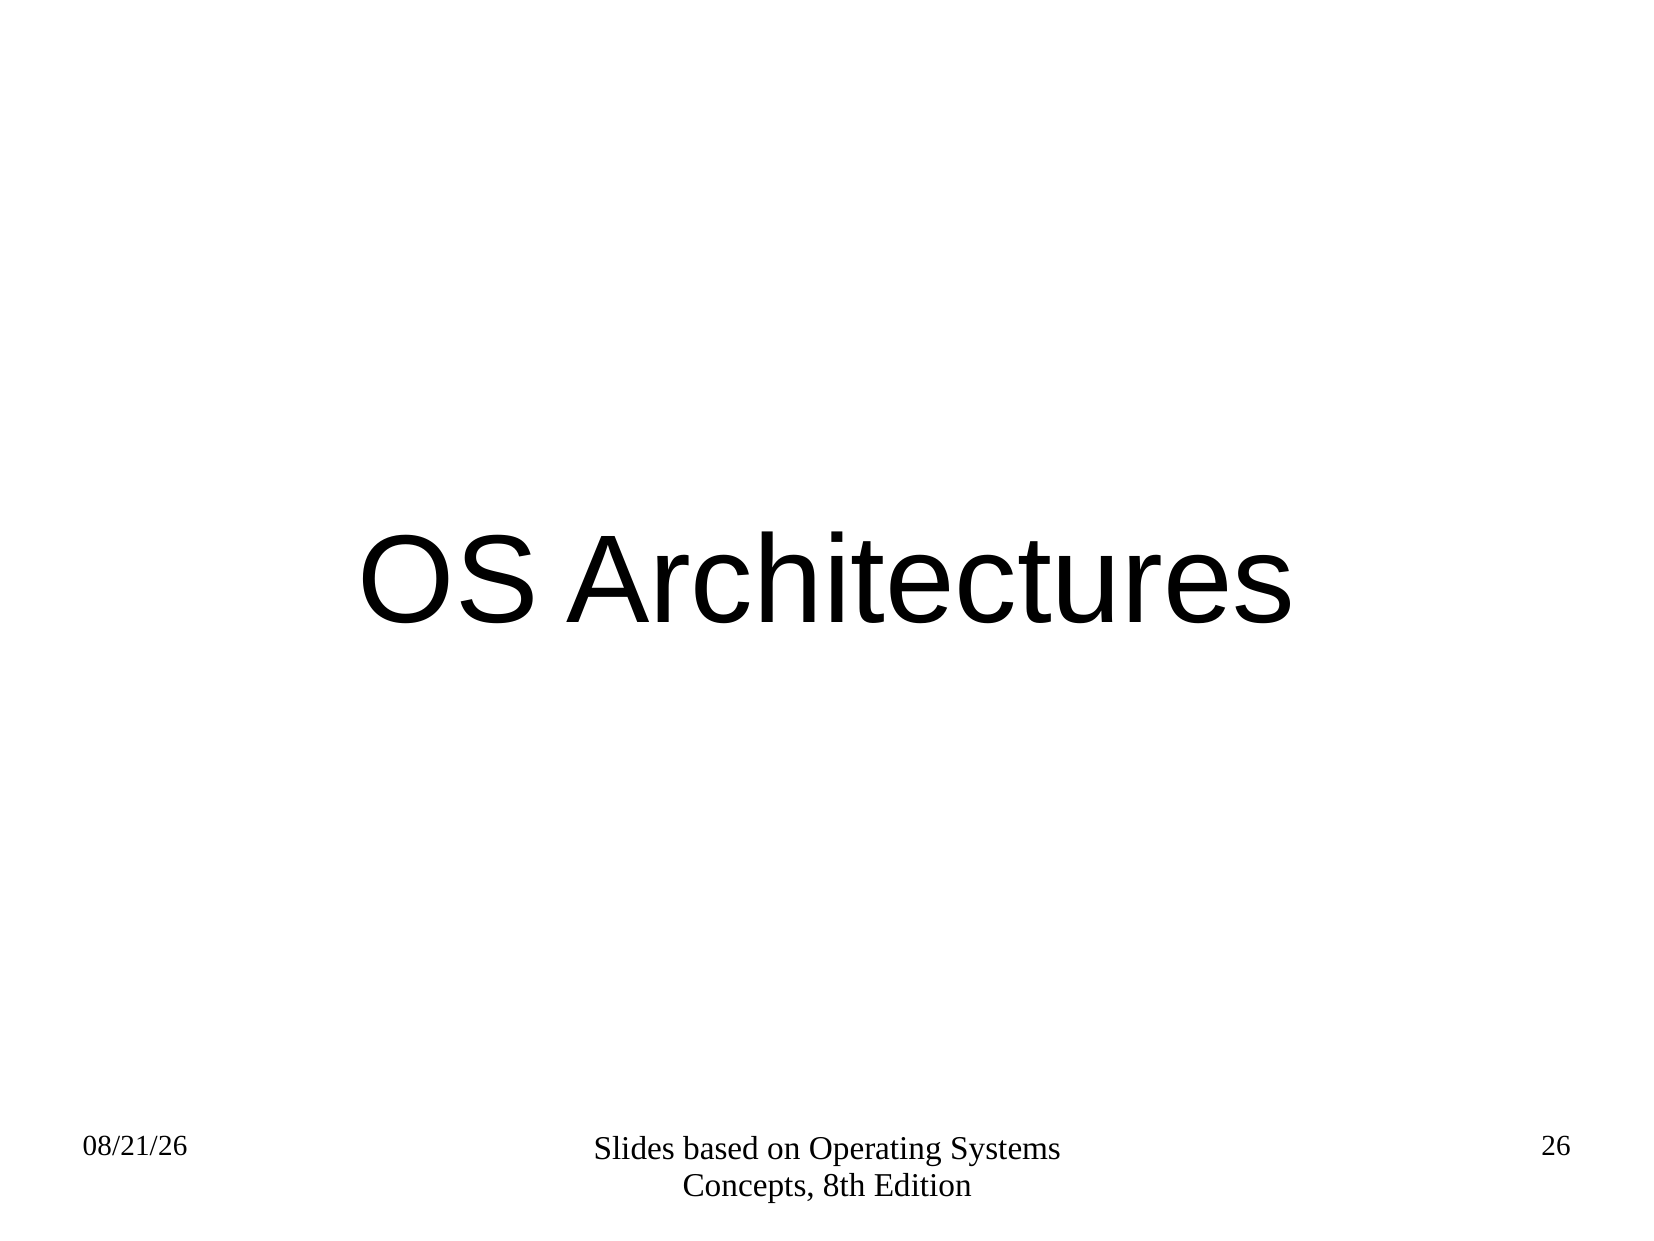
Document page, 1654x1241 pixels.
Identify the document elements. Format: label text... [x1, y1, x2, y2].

subtitle OS Architectures [82, 49, 1571, 1109]
